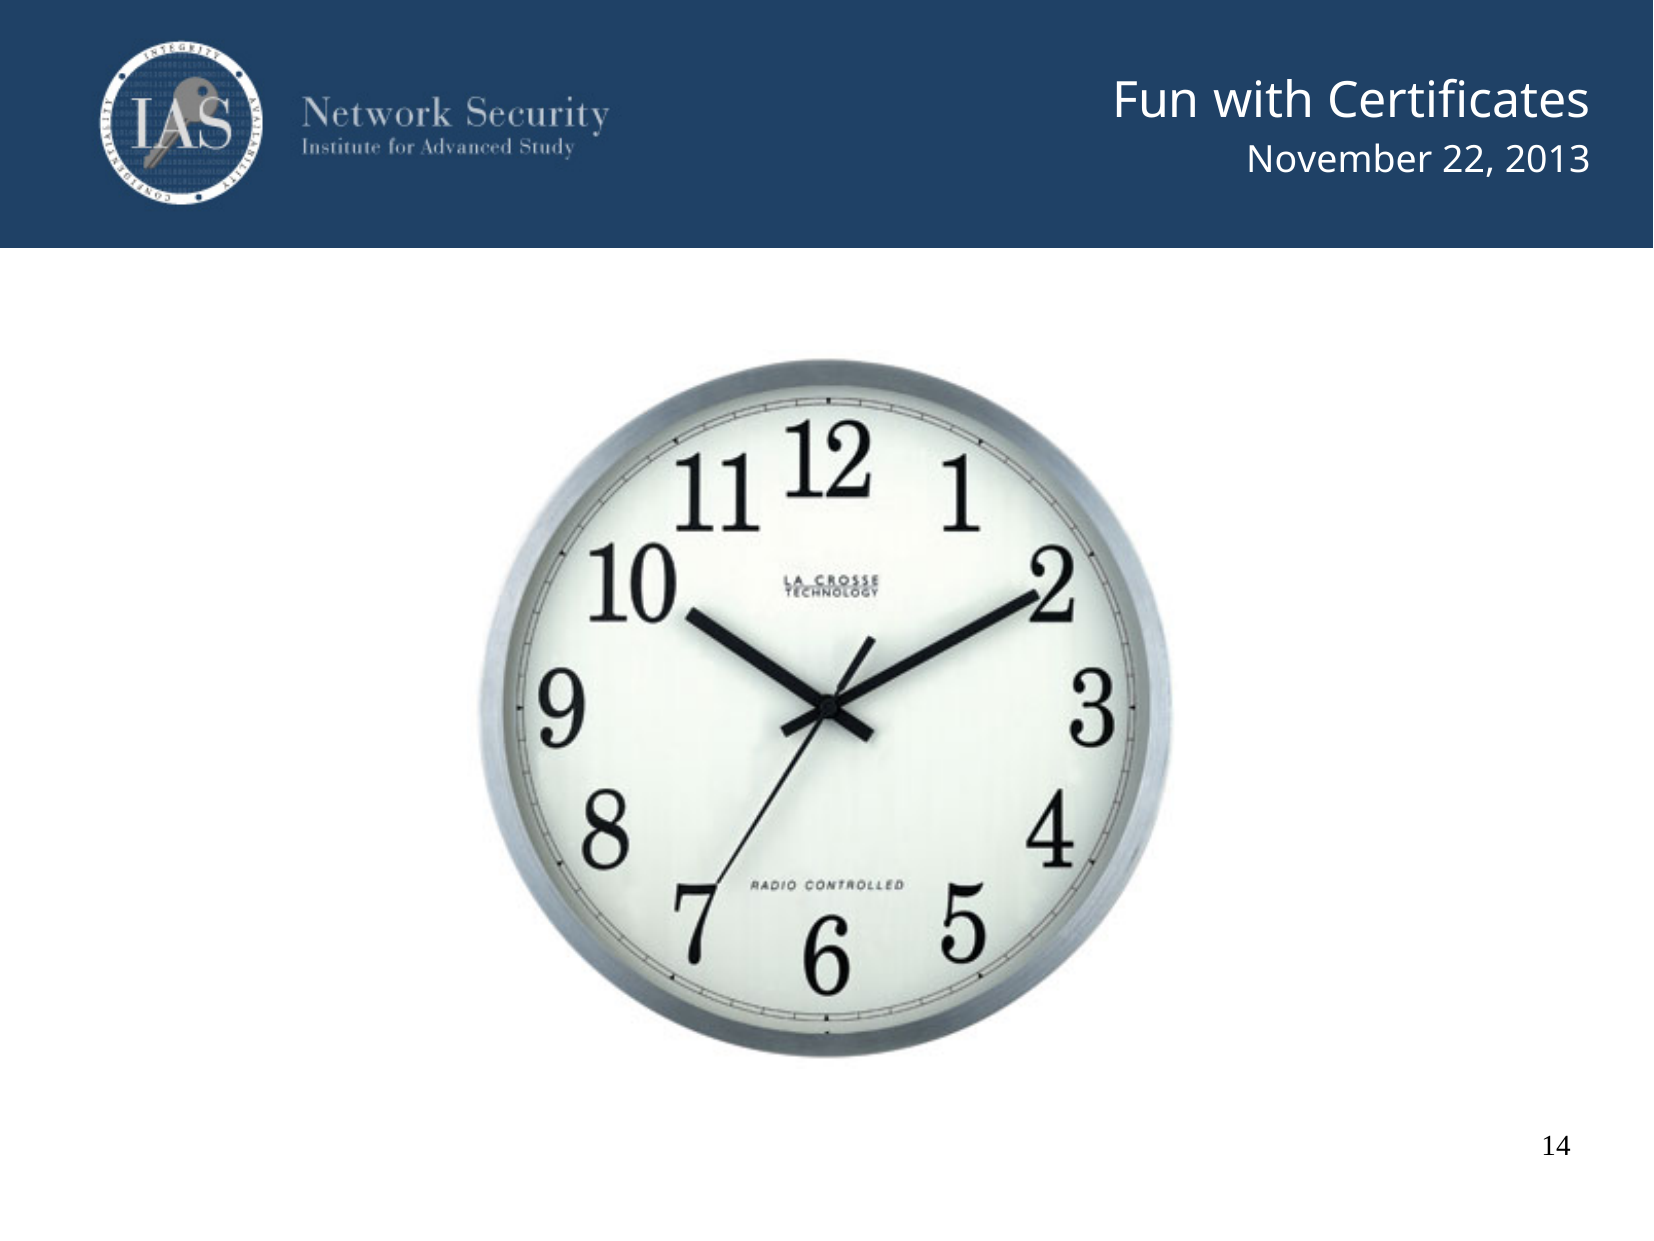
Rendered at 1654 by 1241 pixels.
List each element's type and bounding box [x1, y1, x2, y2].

picture [467, 349, 1187, 1069]
picture [0, 0, 1653, 248]
